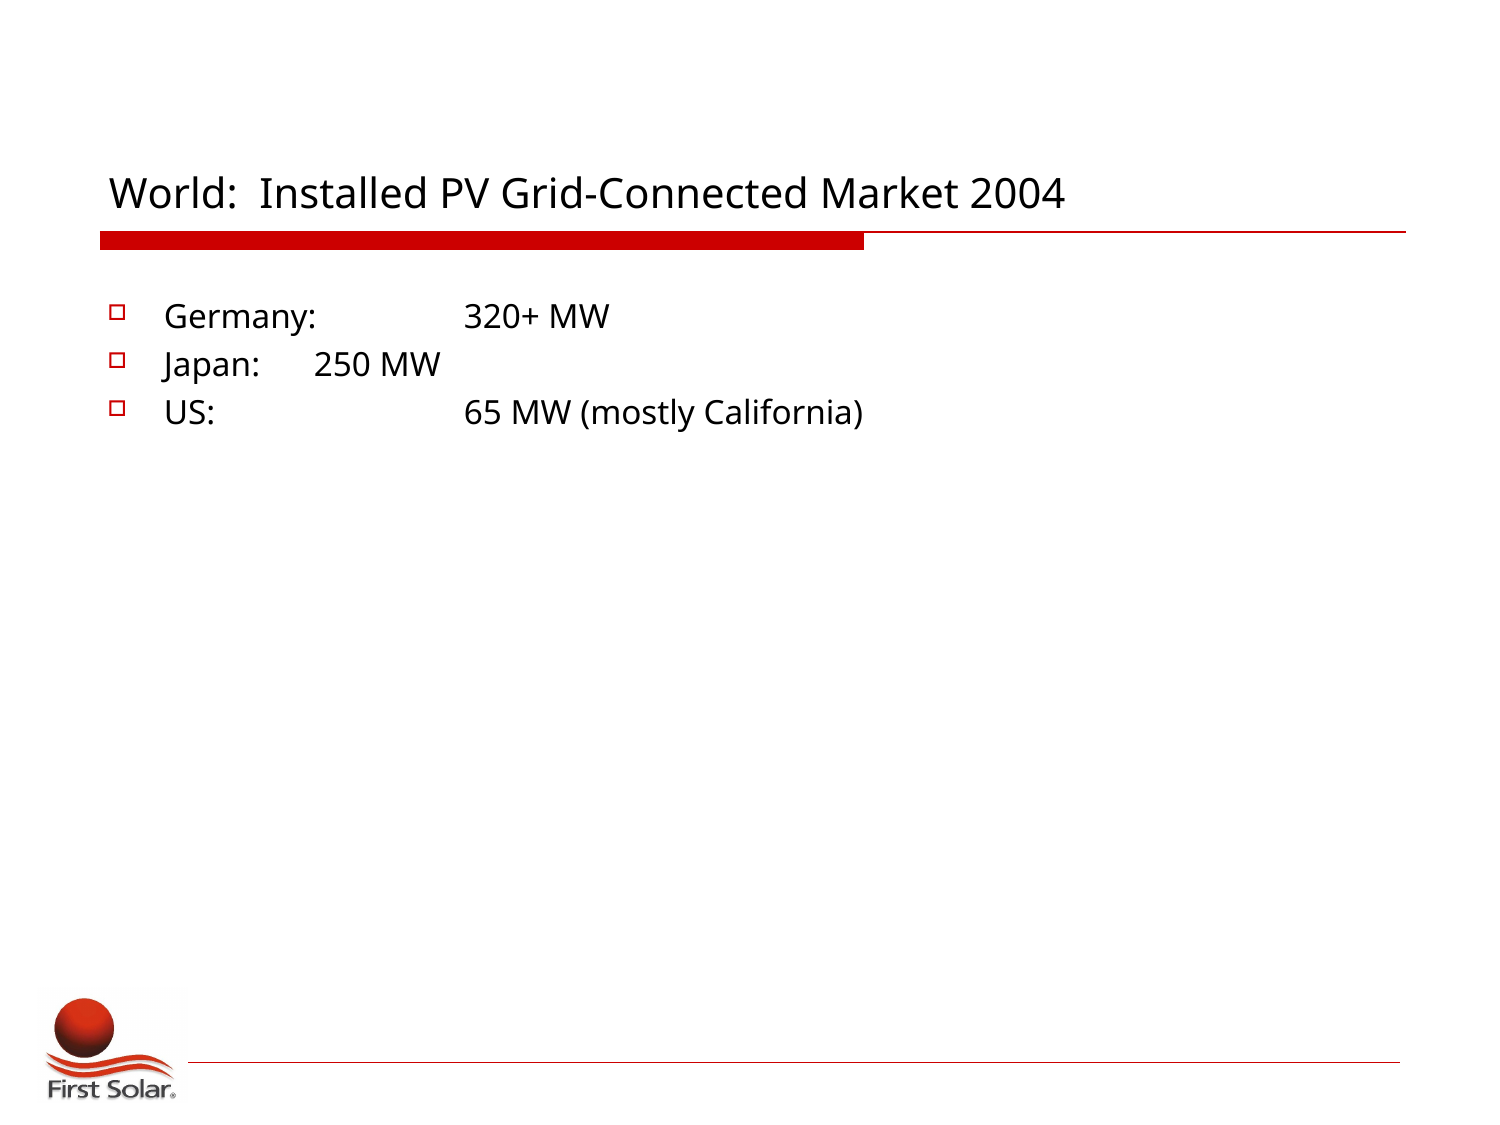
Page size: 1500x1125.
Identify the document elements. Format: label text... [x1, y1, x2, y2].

title World: Installed PV Grid-Connected Market 2004 [94, 24, 1407, 225]
picture [37, 987, 188, 1103]
list Germany: 320+ MW Japan: 250 MW US: 65 MW (mostly California) [92, 287, 1406, 1025]
